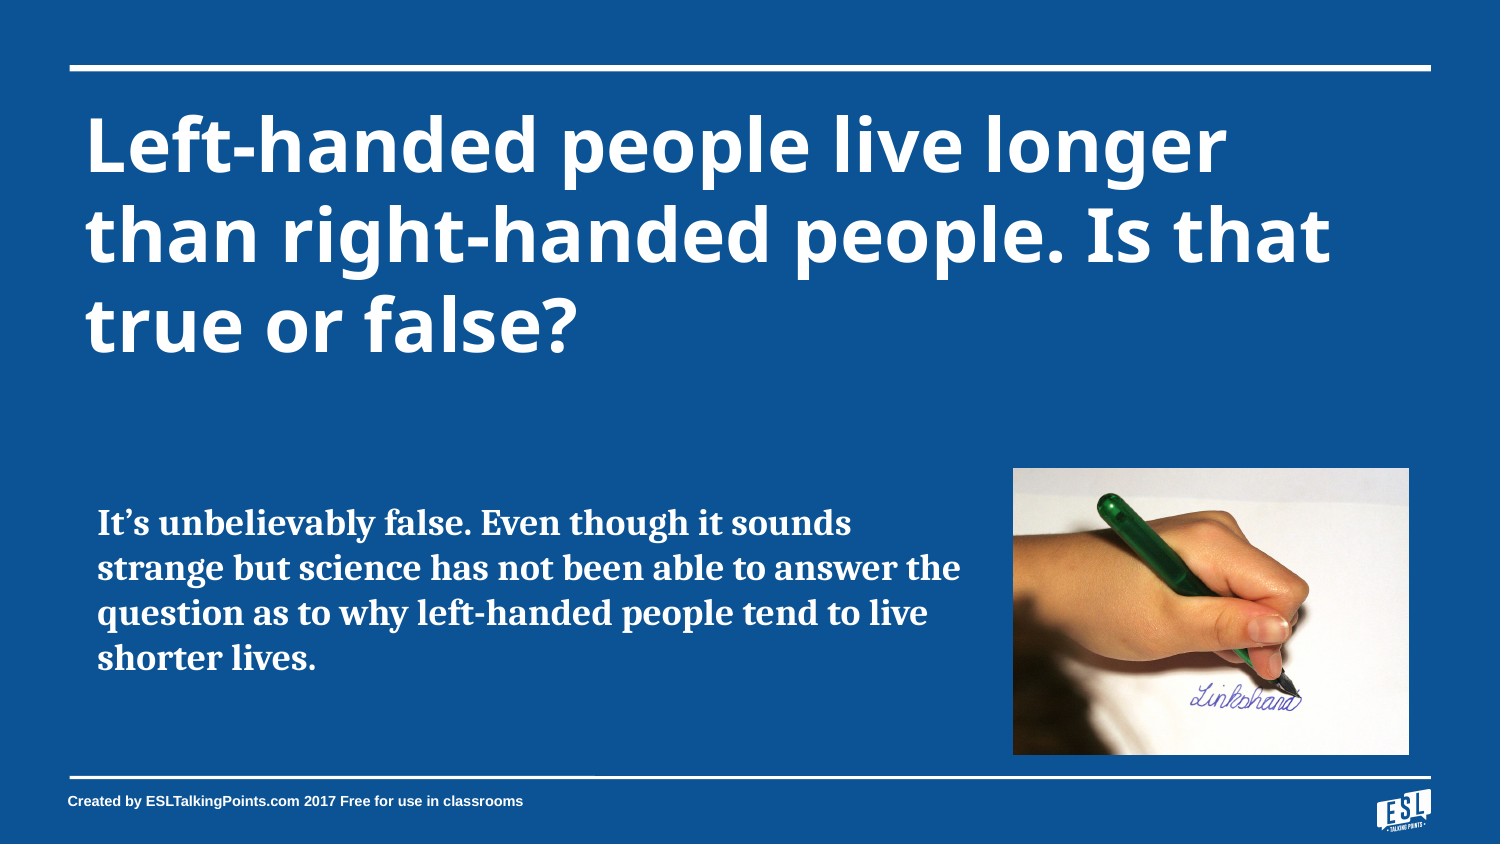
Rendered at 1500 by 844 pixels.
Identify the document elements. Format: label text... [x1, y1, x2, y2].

title It’s unbelievably false. Even though it sounds strange but science has not been able to answer the question as to why left-handed people tend to live shorter lives. [82, 483, 989, 740]
title Left-handed people live longer than right-handed people. Is that true or false? [69, 82, 1431, 444]
picture [1377, 789, 1431, 832]
picture [1013, 468, 1409, 755]
text_box Created by ESLTalkingPoints.com 2017 Free for use in classrooms [52, 779, 1070, 822]
